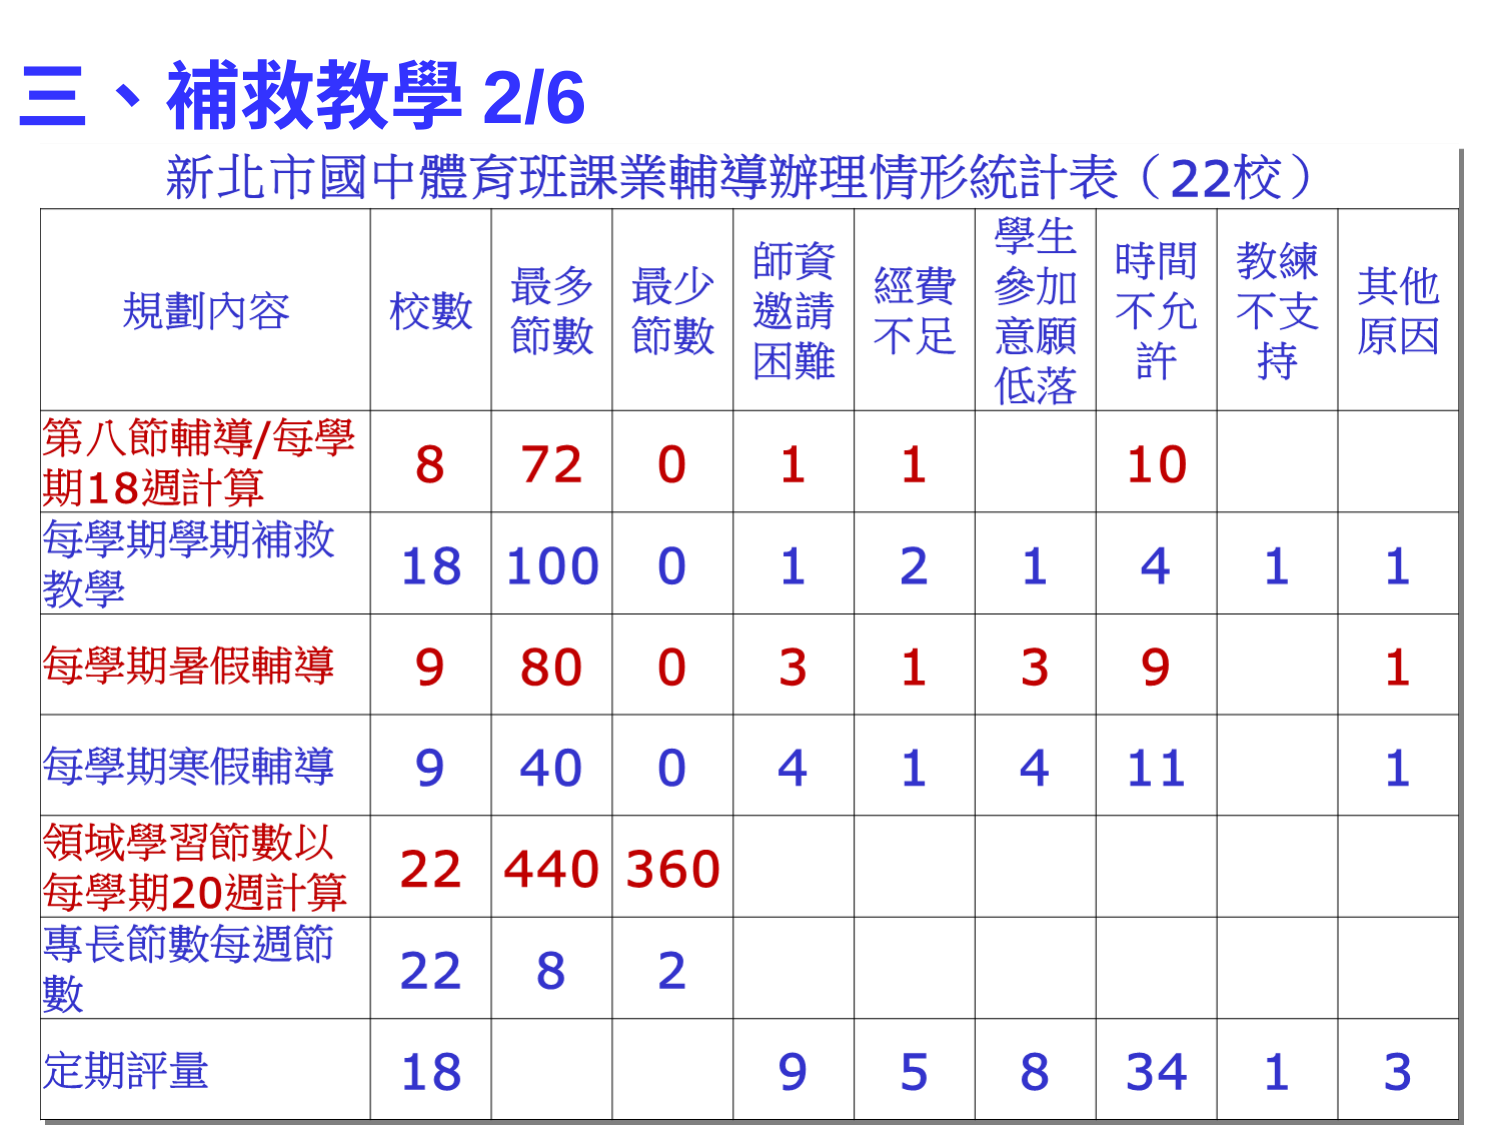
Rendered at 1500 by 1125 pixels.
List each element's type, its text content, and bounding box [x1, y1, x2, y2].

picture [40, 131, 1459, 1125]
text_box 三、補救教學2/6 [0, 0, 1351, 188]
